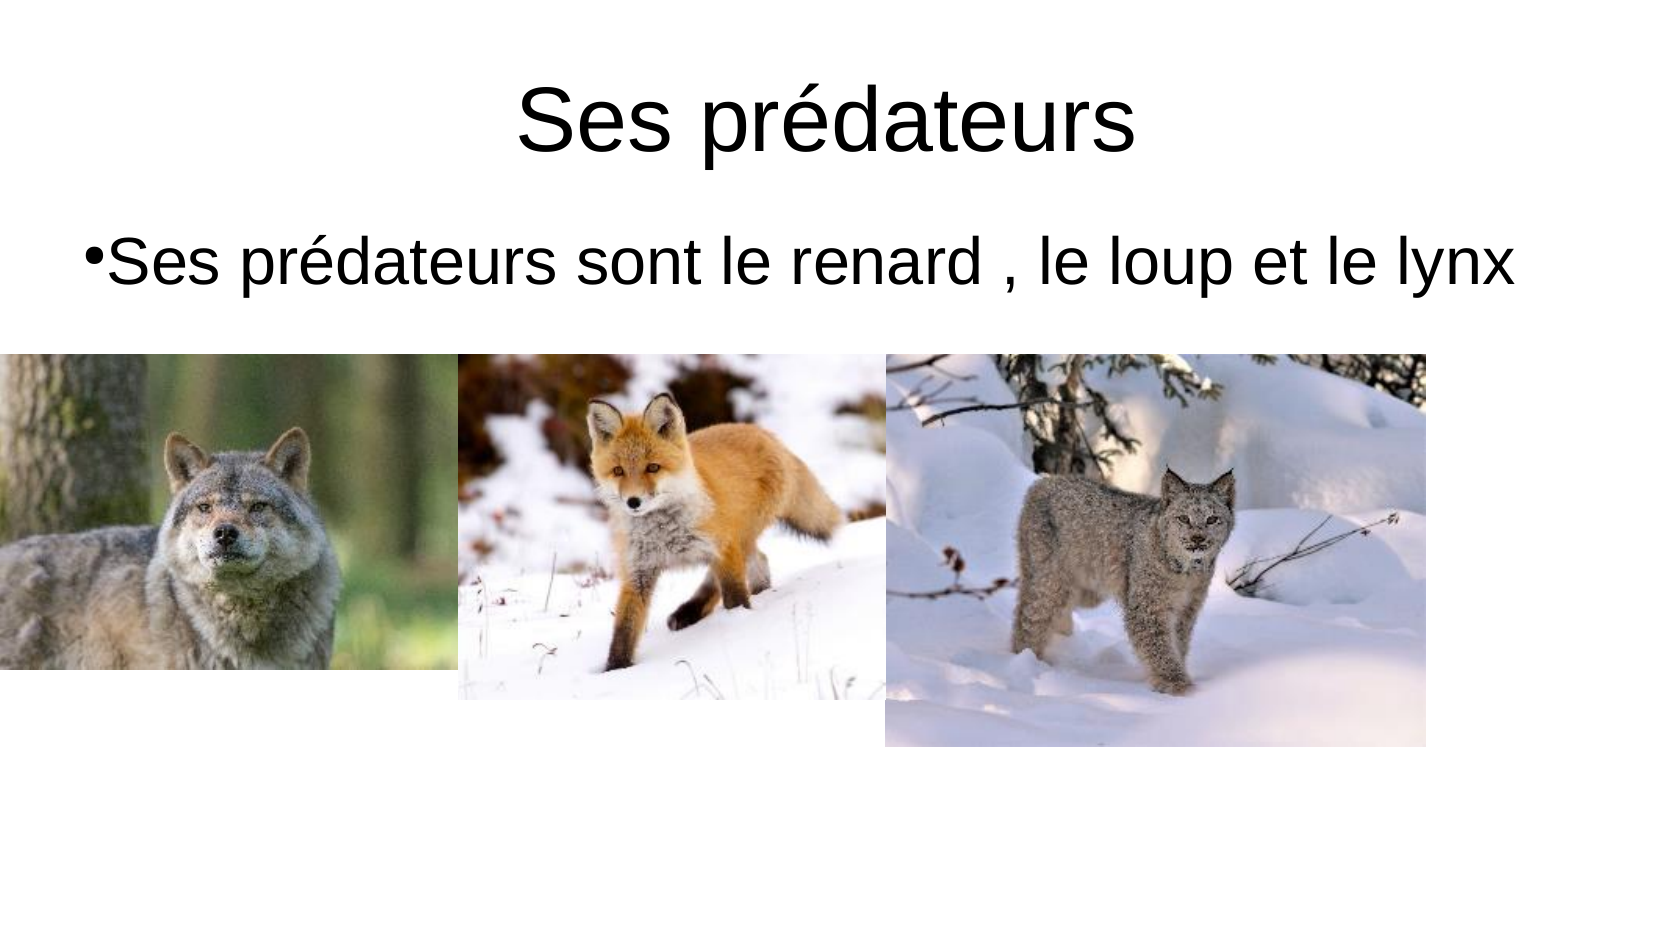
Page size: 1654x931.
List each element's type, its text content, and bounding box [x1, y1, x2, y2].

title Ses prédateurs [82, 37, 1571, 193]
list Ses prédateurs sont le renard , le loup et le lynx [82, 217, 1571, 758]
picture [0, 354, 1426, 747]
